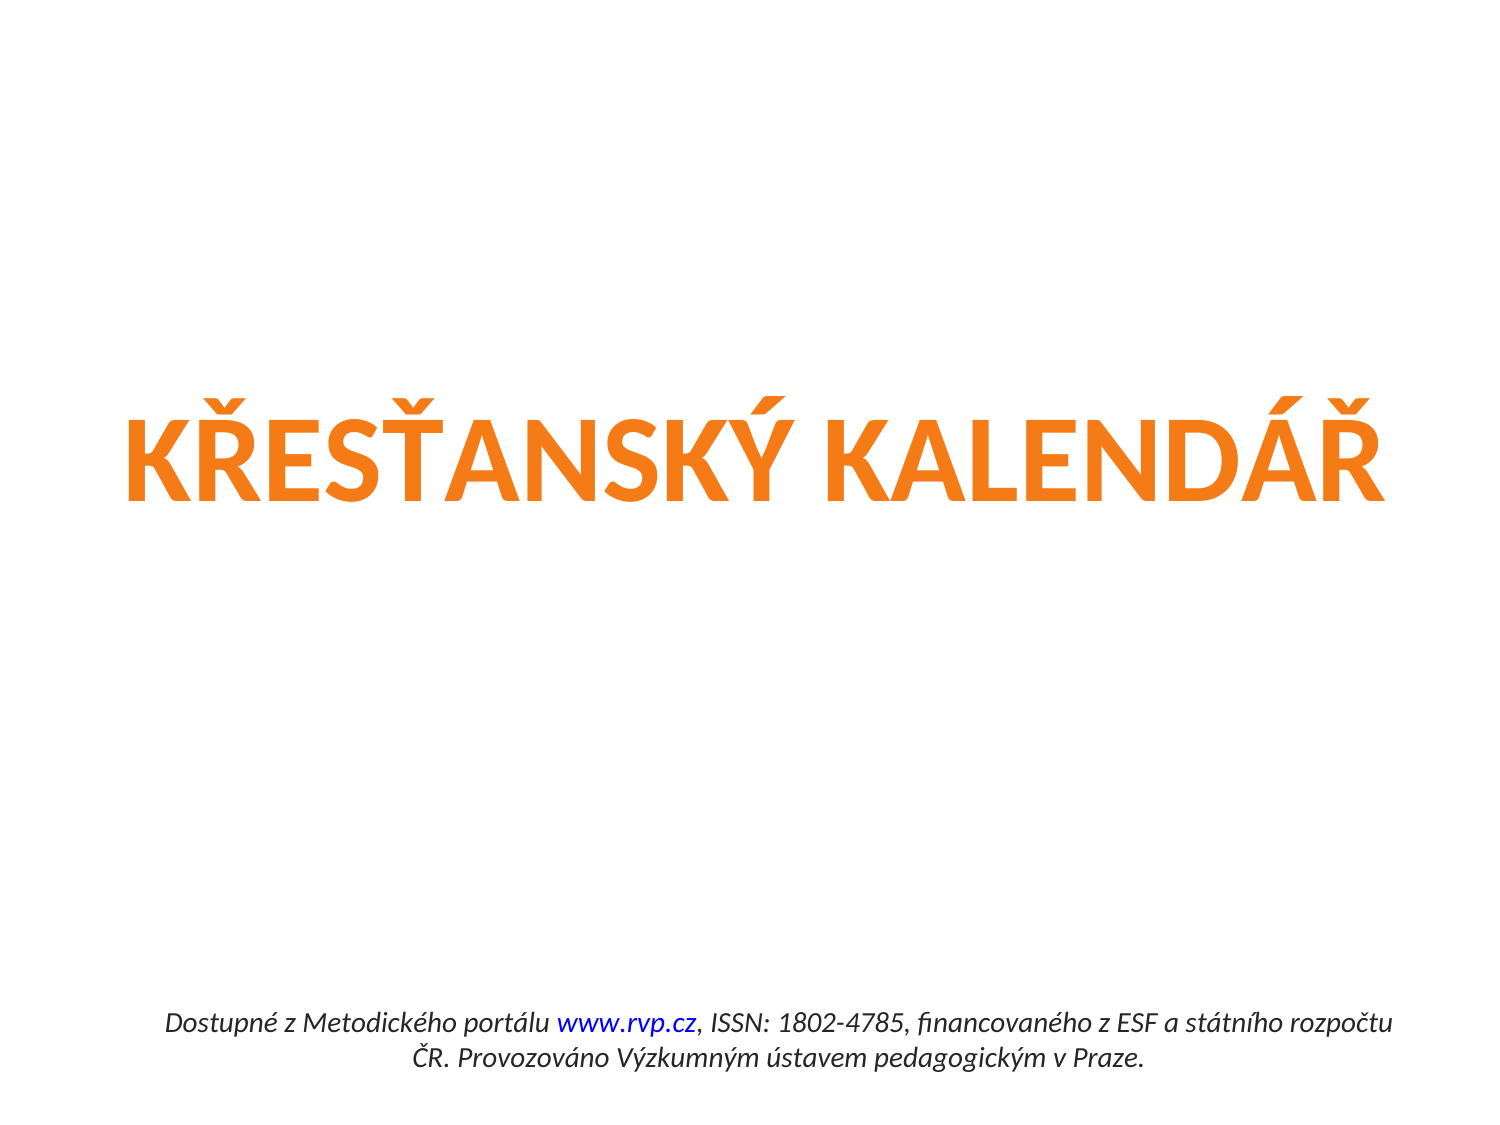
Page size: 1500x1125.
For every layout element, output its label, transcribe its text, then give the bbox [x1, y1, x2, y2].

text_box Dostupné z Metodického portálu www.rvp.cz, ISSN: 1802-4785, financovaného z ESF a státního rozpočtu ČR. Provozováno Výzkumným ústavem pedagogickým v Praze. [128, 996, 1430, 1082]
title KŘESŤANSKÝ KALENDÁŘ [82, 349, 1430, 591]
